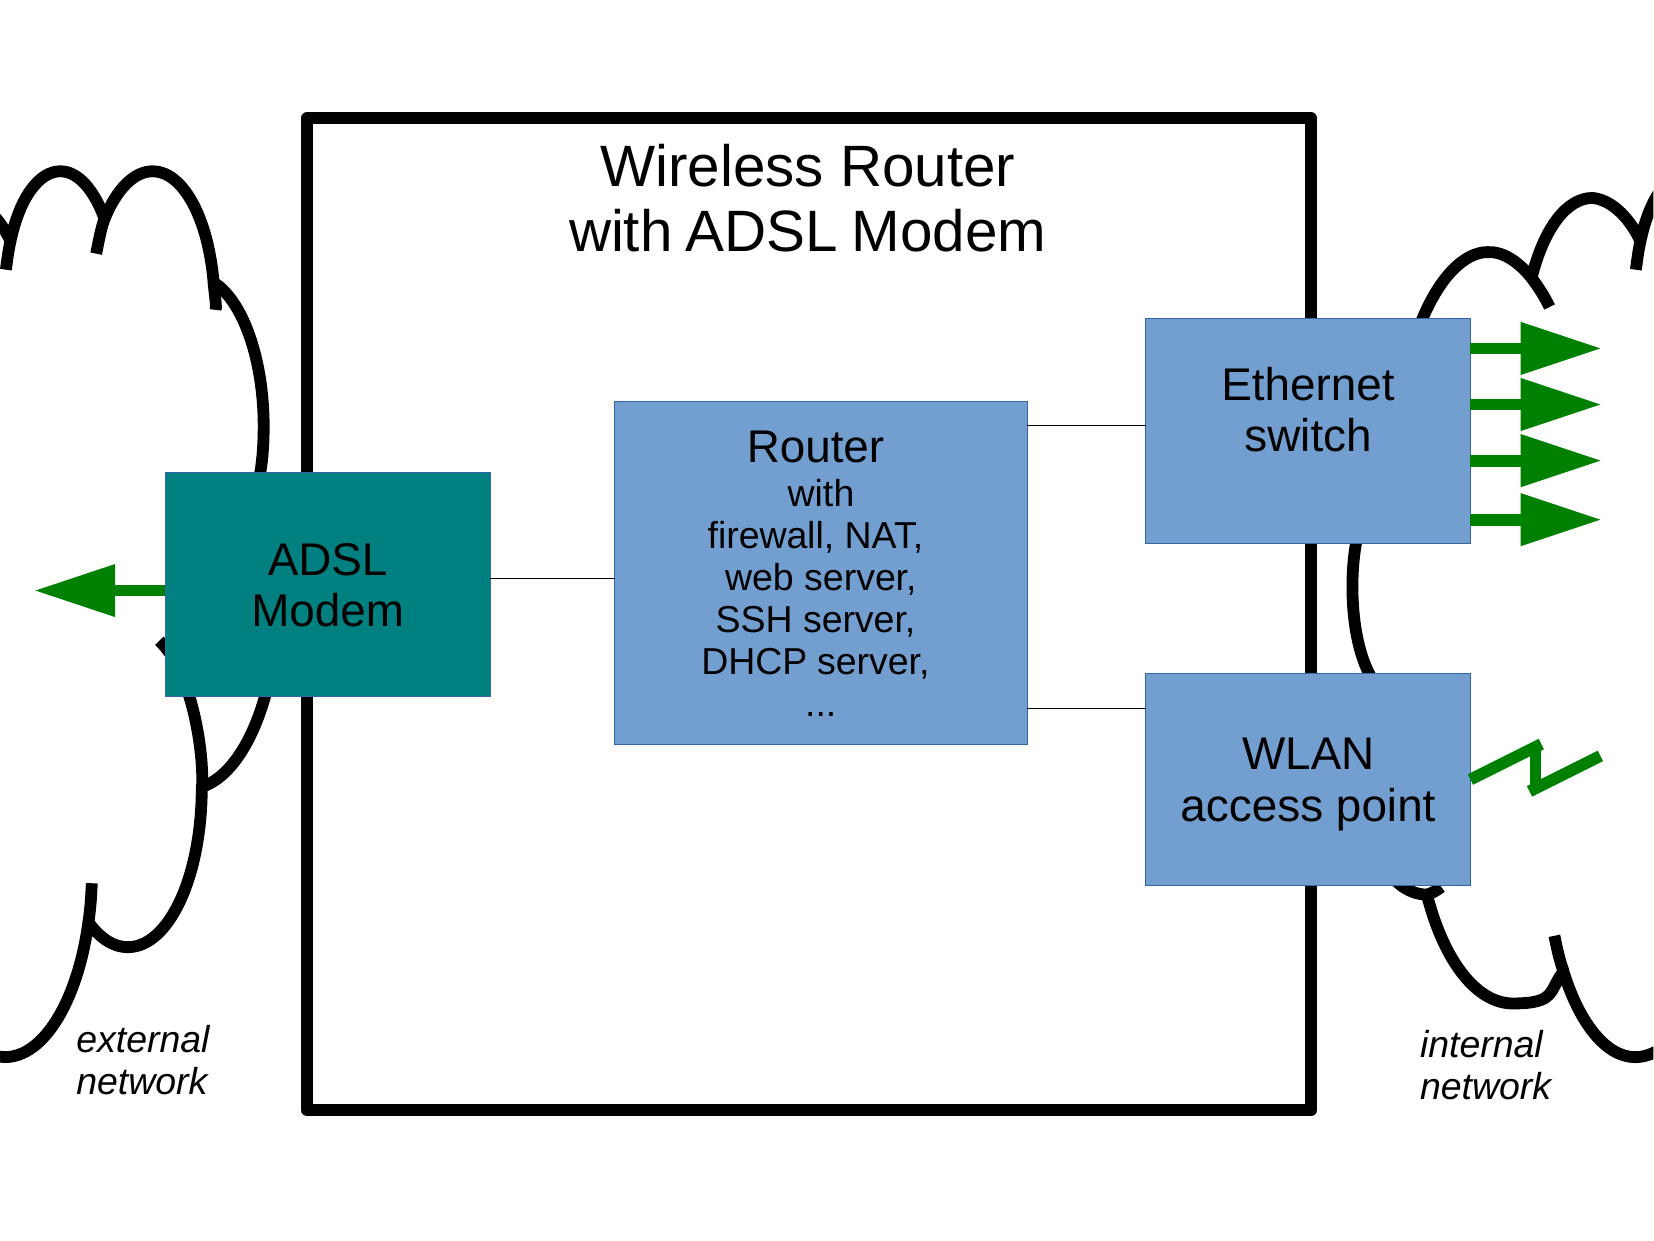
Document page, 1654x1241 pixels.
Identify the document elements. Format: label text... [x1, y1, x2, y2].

text_box WLAN access point [1145, 673, 1471, 886]
text_box internal network [1405, 1015, 1567, 1115]
text_box external network [61, 1011, 225, 1111]
text_box Router with firewall, NAT, web server, SSH server, DHCP server, ... [614, 401, 1028, 745]
text_box Wireless Router with ADSL Modem [554, 126, 1062, 272]
text_box ADSL Modem [165, 472, 491, 697]
text_box Ethernet switch [1145, 318, 1471, 544]
